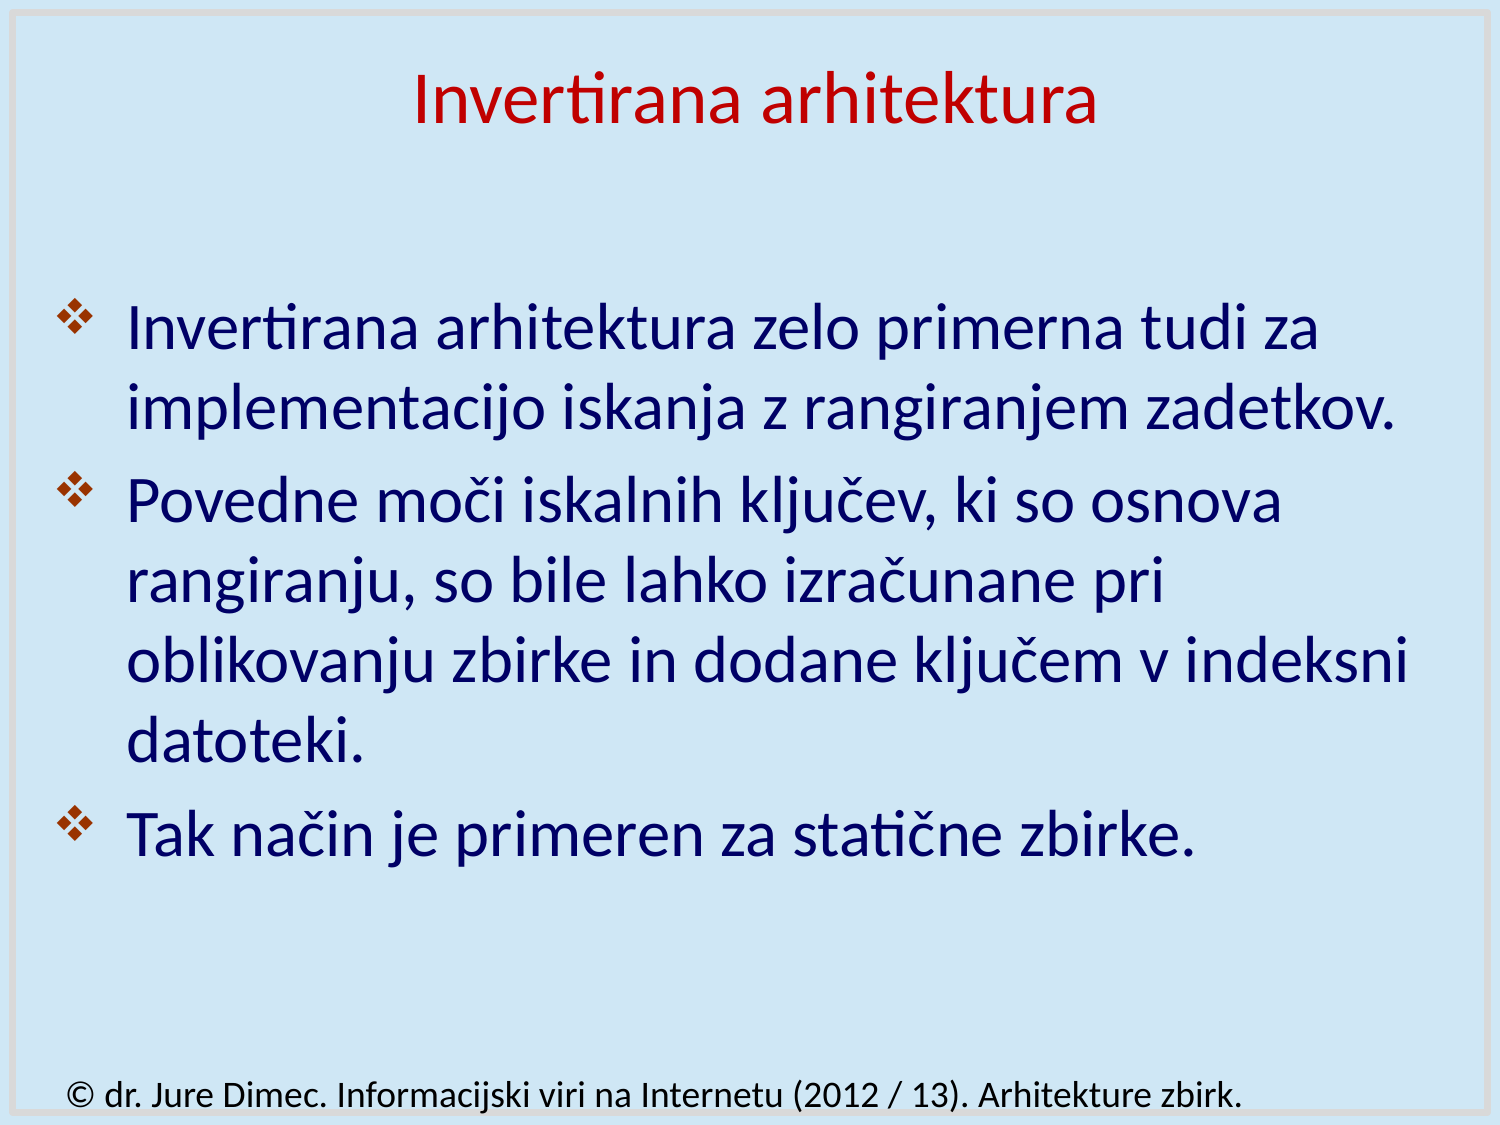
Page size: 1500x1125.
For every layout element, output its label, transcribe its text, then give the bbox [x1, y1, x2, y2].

footer © dr. Jure Dimec. Informacijski viri na Internetu (2012 / 13). Arhitekture zbirk. [50, 1062, 1300, 1103]
title Invertirana arhitektura [37, 37, 1475, 150]
list Invertirana arhitektura zelo primerna tudi za implementacijo iskanja z rangiranjem zadetkov. Povedne moči iskalnih ključev, ki so osnova rangiranju, so bile lahko izračunane pri oblikovanju zbirke in dodane ključem v indeksni datoteki. Tak način je primeren za statične zbirke. [37, 275, 1475, 1050]
